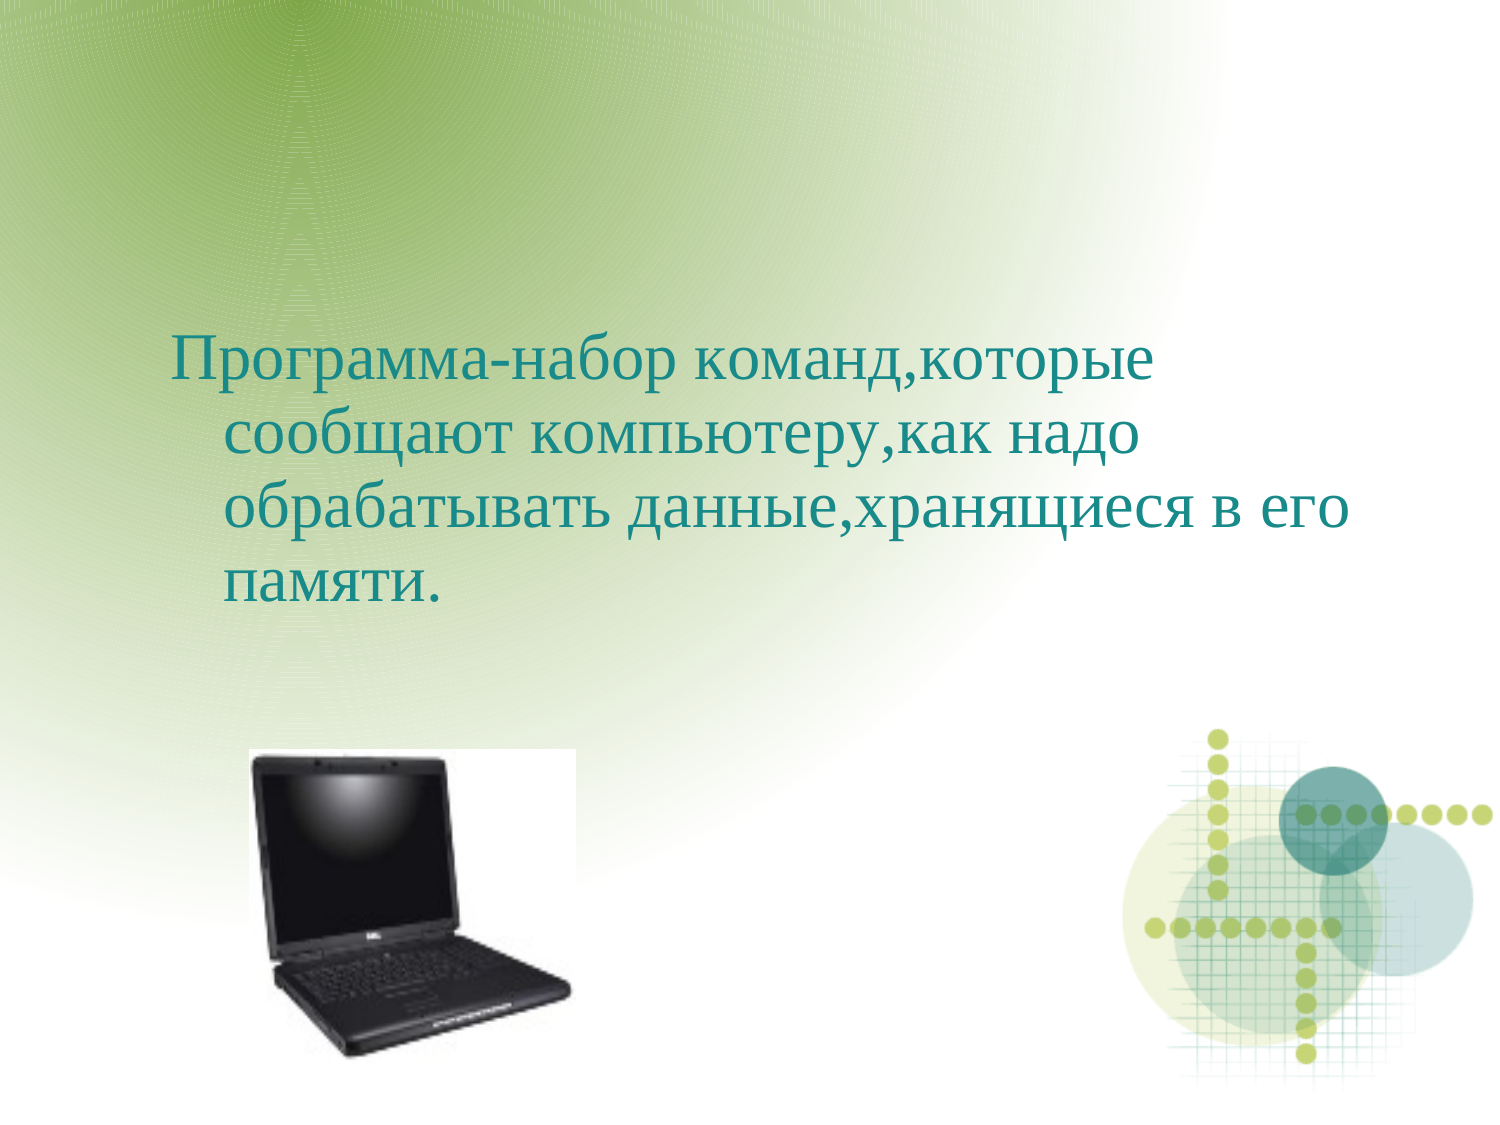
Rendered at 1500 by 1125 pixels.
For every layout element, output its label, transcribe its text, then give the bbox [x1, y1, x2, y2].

picture [1110, 718, 1500, 1098]
picture [249, 749, 576, 1063]
title [75, 40, 1451, 276]
list Программа-набор команд,которые сообщают компьютеру,как надо обрабатывать данные,хранящиеся в его памяти. [137, 312, 1451, 1000]
